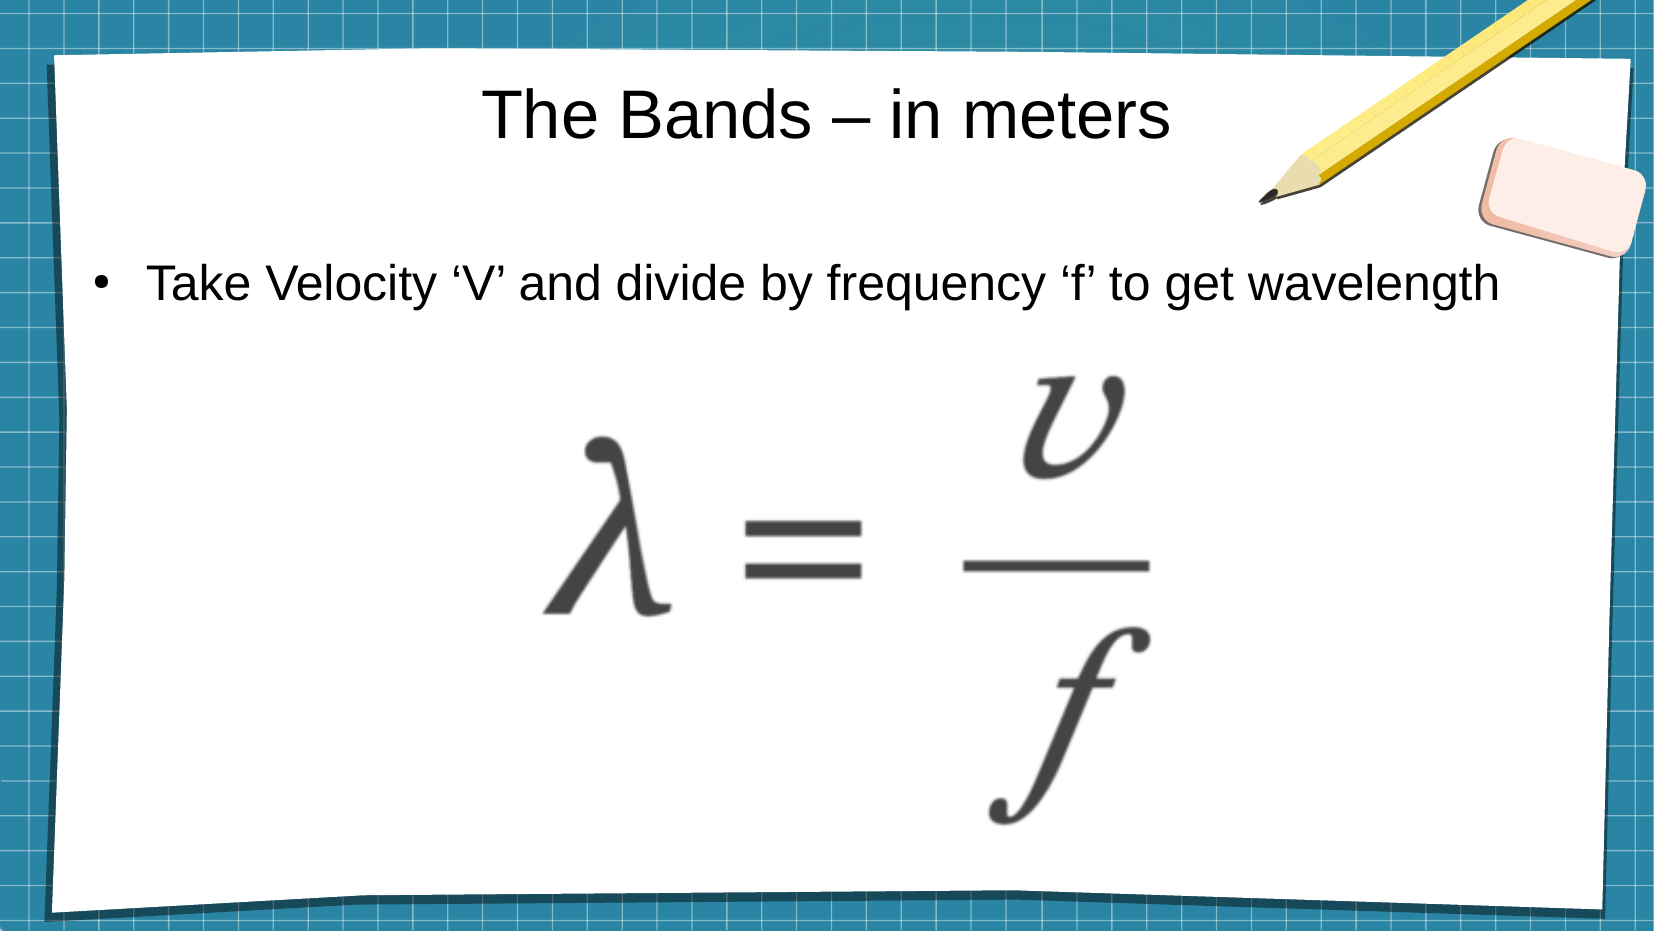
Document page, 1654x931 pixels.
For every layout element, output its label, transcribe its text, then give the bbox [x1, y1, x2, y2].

picture [410, 325, 1201, 863]
title The Bands – in meters [82, 37, 1571, 193]
list Take Velocity ‘V’ and divide by frequency ‘f’ to get wavelength [75, 255, 1564, 338]
